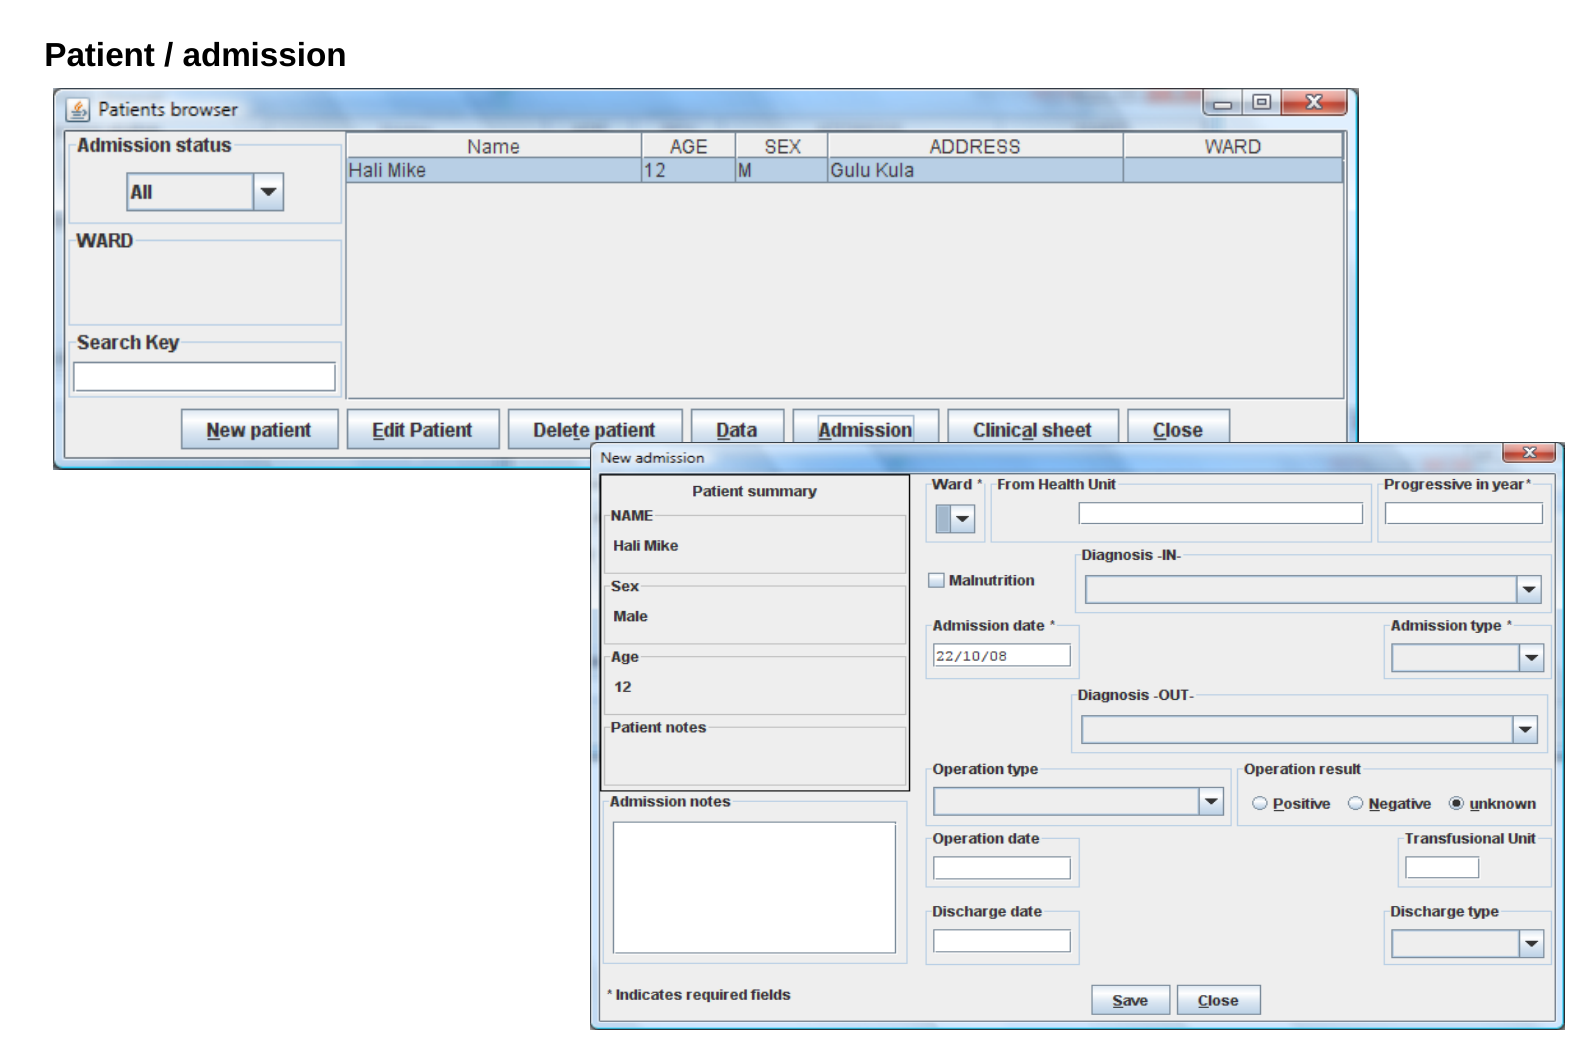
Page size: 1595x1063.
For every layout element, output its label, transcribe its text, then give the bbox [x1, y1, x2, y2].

text_box Patient / admission [29, 29, 810, 83]
picture [53, 88, 1565, 1030]
